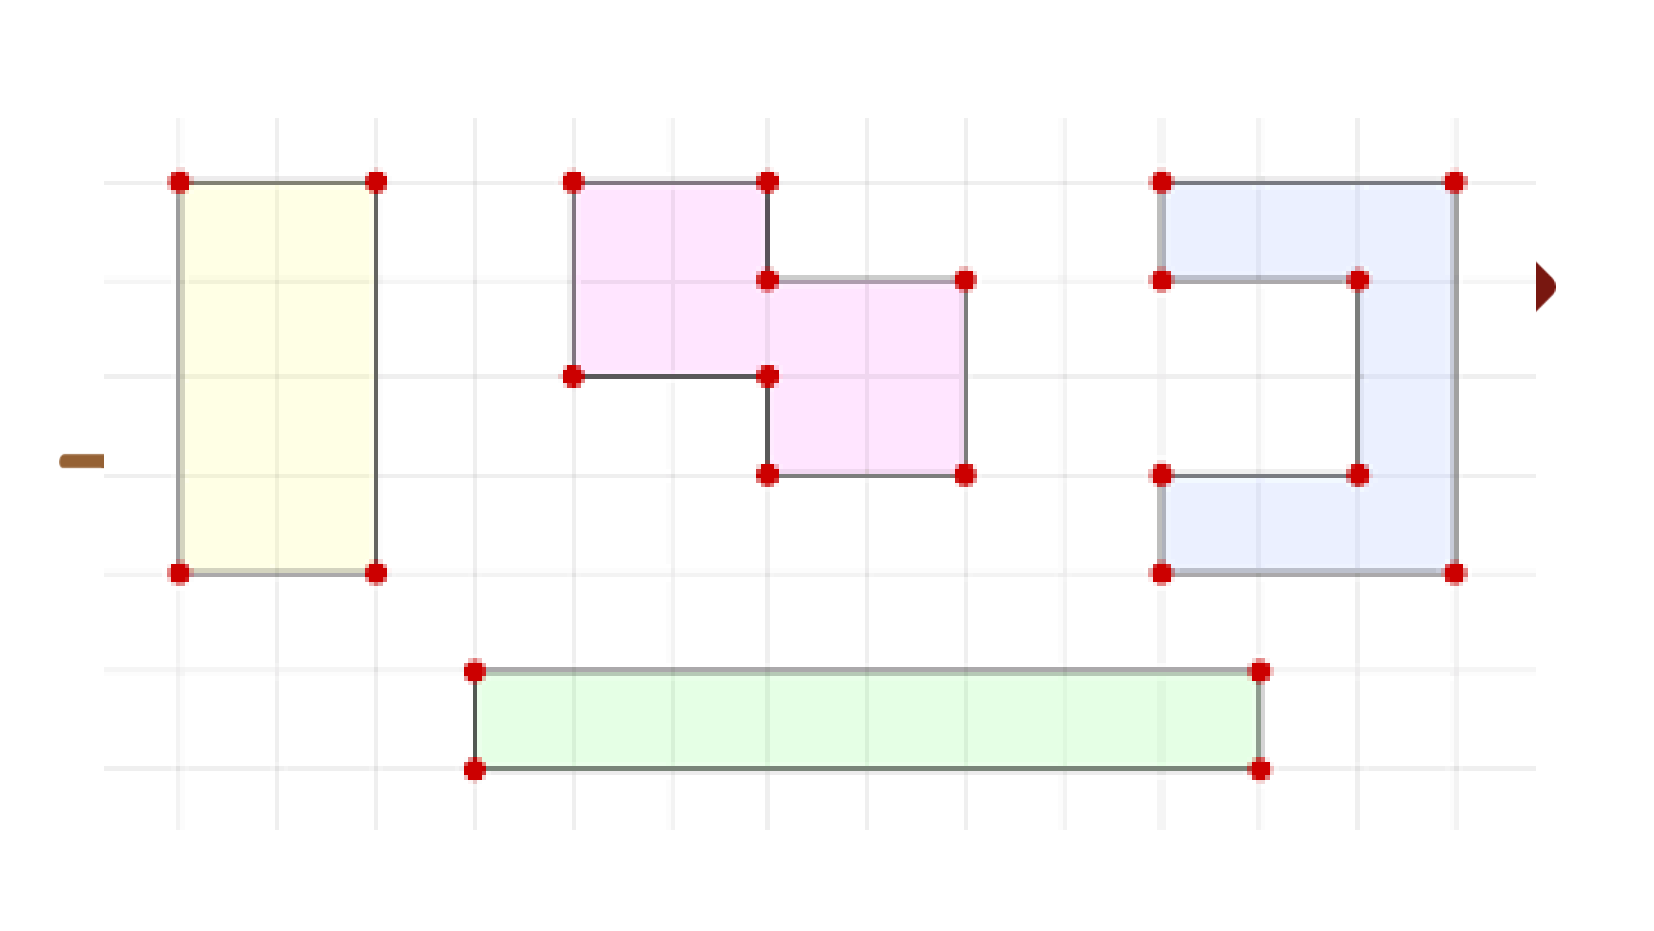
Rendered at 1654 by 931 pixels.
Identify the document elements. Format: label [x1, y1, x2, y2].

picture [59, 118, 1556, 830]
